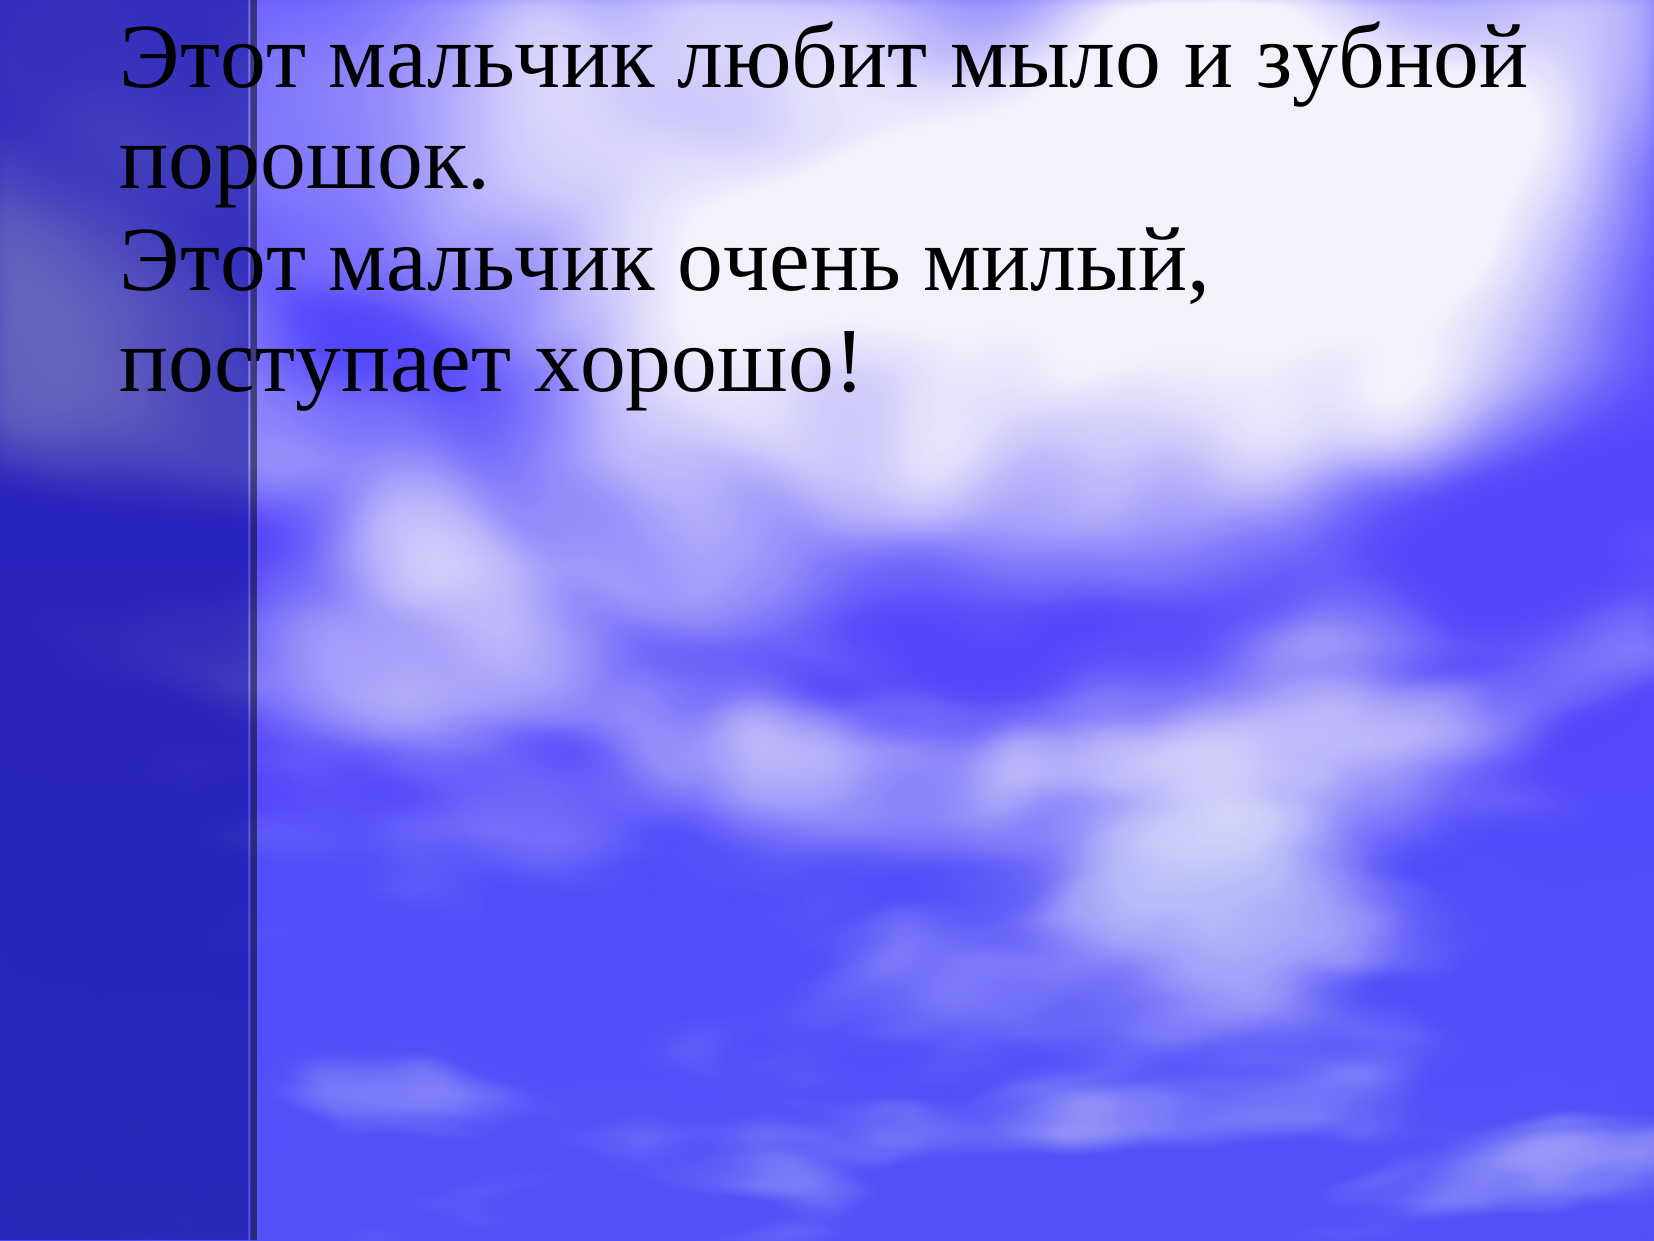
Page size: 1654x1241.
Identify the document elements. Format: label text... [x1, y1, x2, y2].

title Этот мальчик любит мыло и зубной порошок. Этот мальчик очень милый, поступает хорошо! [119, 5, 1533, 412]
